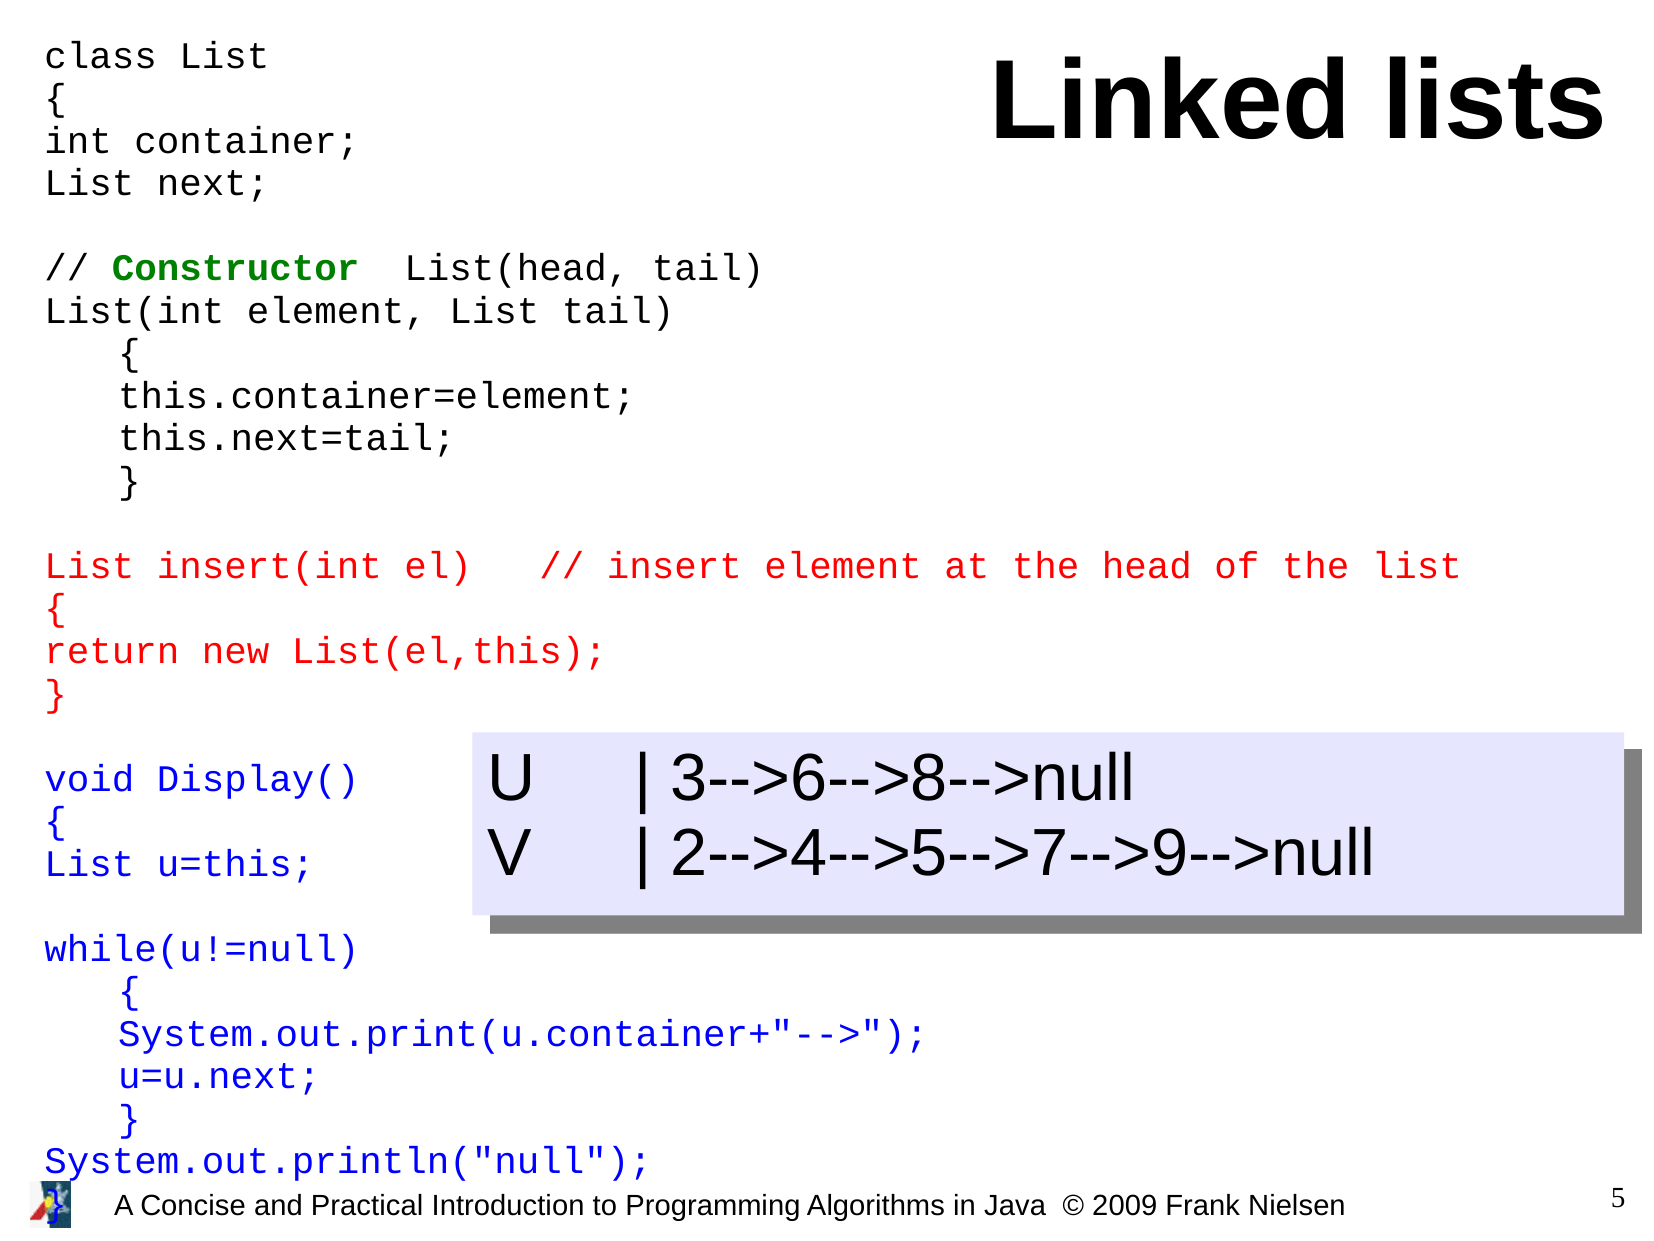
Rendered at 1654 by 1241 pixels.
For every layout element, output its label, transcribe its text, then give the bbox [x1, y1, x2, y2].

text_box U | 3-->6-->8-->null V | 2-->4-->5-->7-->9-->null [472, 732, 1625, 916]
text_box class List { int container; List next; // Constructor List(head, tail) List(int element, List tail) { this.container=element; this.next=tail; } List insert(int el) // insert element at the head of the list { return new List(el,this); } void Display() { List u=this; while(u!=null) { System.out.print(u.container+"-->"); u=u.next; } System.out.println("null"); } } [29, 29, 1625, 1241]
